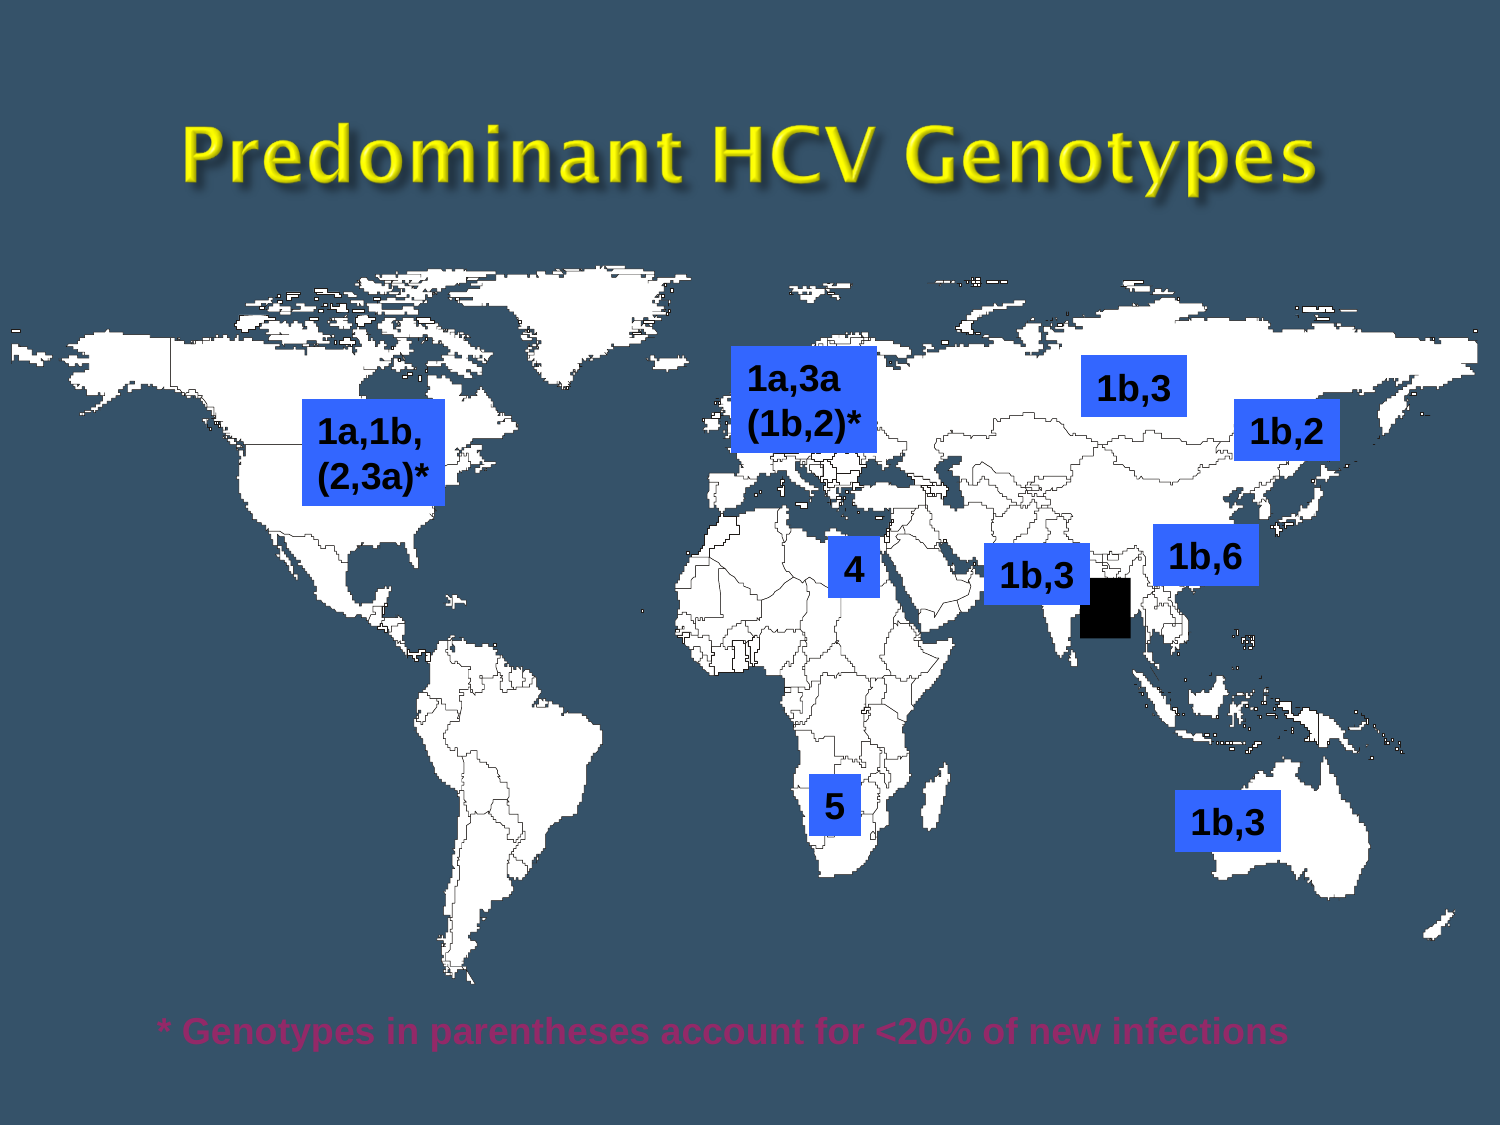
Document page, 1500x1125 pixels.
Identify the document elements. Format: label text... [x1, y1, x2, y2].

text_box 1b,3 [1175, 790, 1281, 851]
picture [111, 57, 1389, 248]
text_box 1a,1b, (2,3a)* [302, 399, 445, 506]
text_box 5 [809, 774, 860, 836]
text_box 3 [1080, 577, 1131, 639]
text_box 1b,6 [1153, 524, 1259, 586]
text_box * Genotypes in parentheses account for <20% of new infections [142, 999, 1305, 1061]
text_box 1b,3 [1081, 355, 1187, 417]
text_box 4 [829, 537, 880, 598]
text_box 1a,3a (1b,2)* [732, 346, 877, 453]
text_box 1b,3 [984, 543, 1090, 604]
text_box 1b,2 [1234, 399, 1340, 461]
chart [9, 263, 1480, 987]
